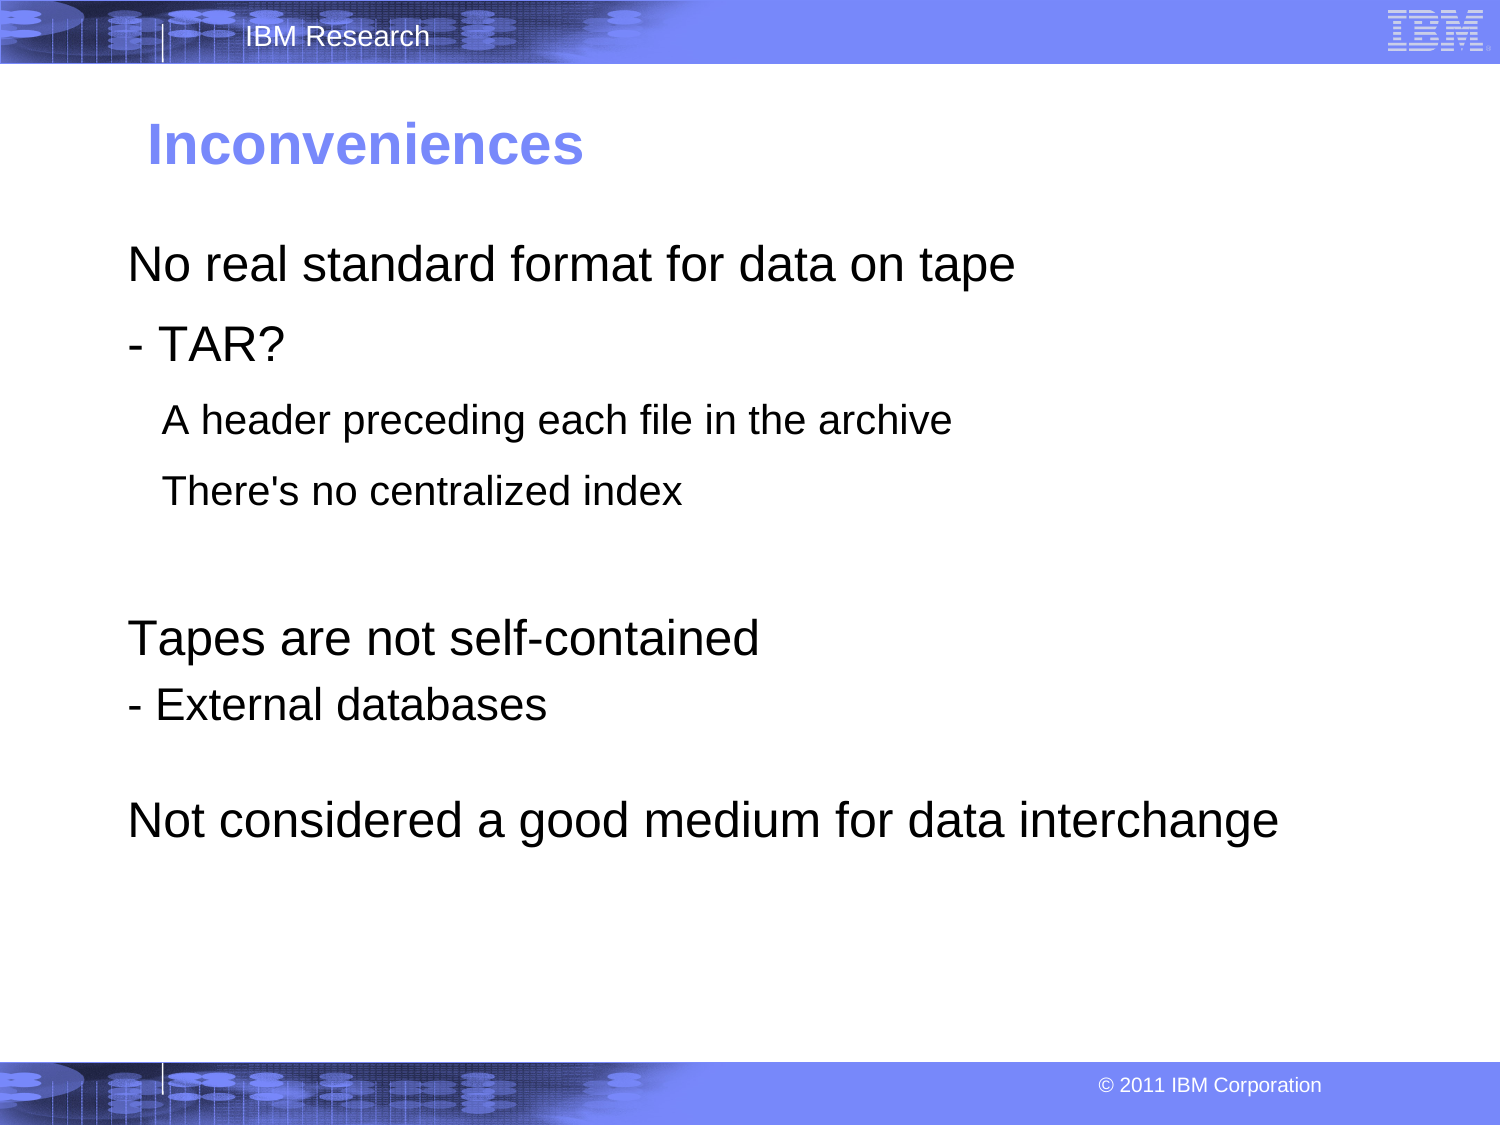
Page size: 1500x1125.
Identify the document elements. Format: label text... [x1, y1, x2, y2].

picture [1, 1, 1500, 63]
title Inconveniences [132, 96, 1243, 190]
picture [0, 1063, 1500, 1125]
list No real standard format for data on tape - TAR? A header preceding each file in the archive There's no centralized index Tapes are not self-contained - External databases Not considered a good medium for data interchange [112, 224, 1486, 1046]
